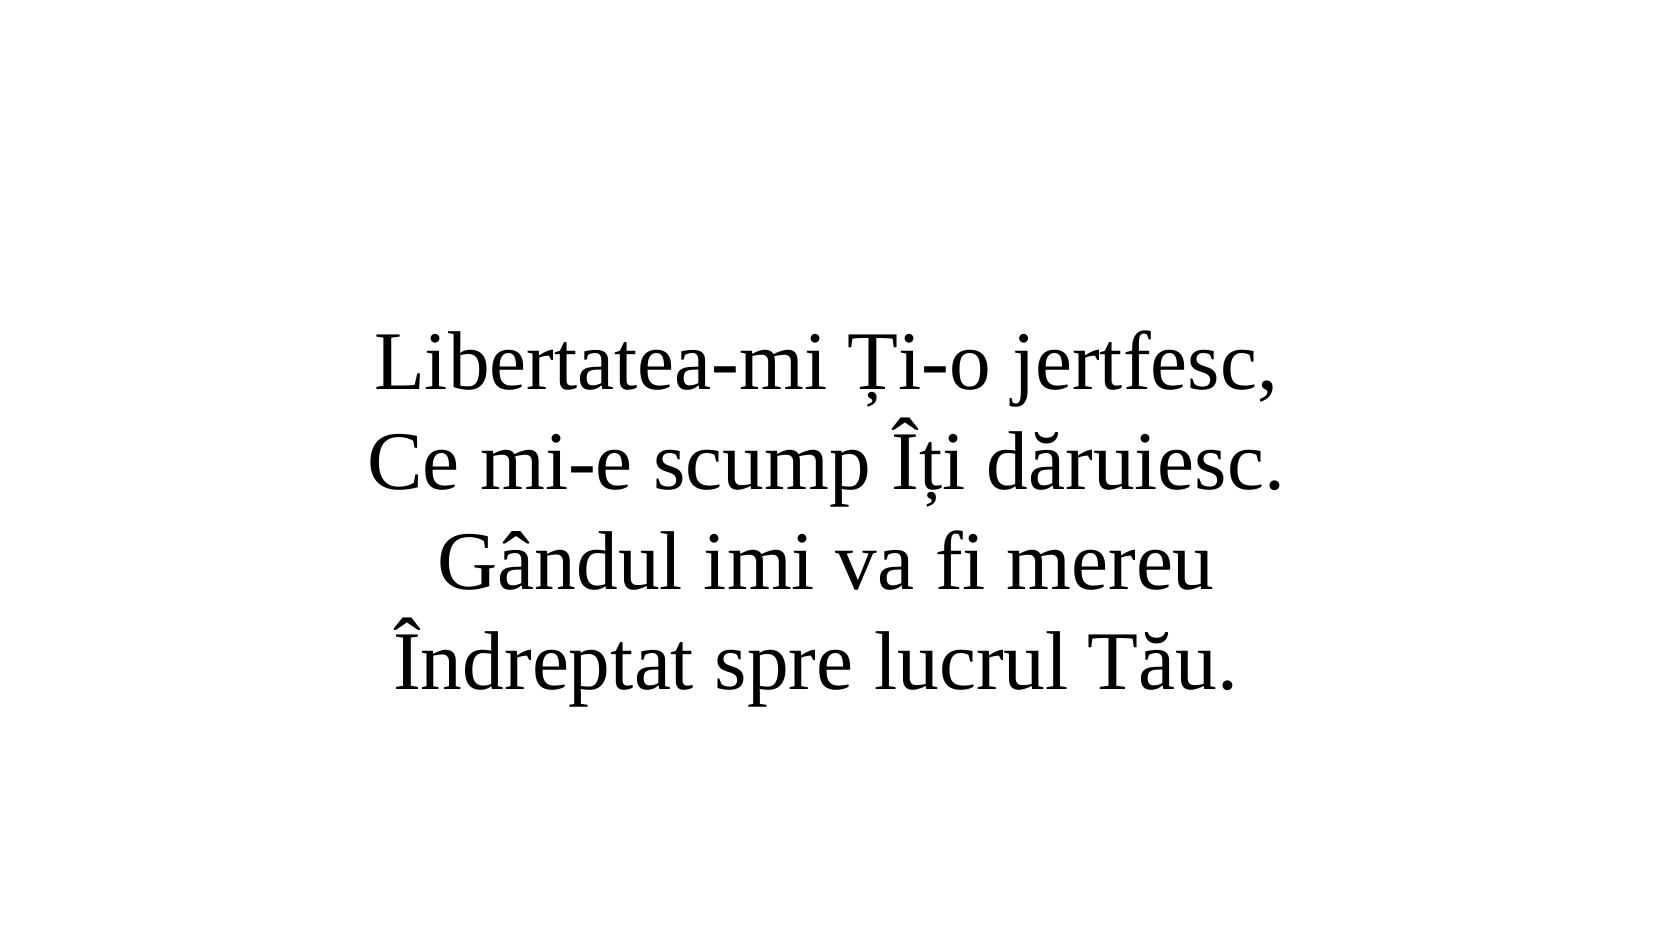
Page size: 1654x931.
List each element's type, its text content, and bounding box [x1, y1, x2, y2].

subtitle Libertatea-mi Ți-o jertfesc, Ce mi-e scump Îți dăruiesc. Gândul imi va fi mereu Îndreptat spre lucrul Tău. [0, 298, 1654, 671]
